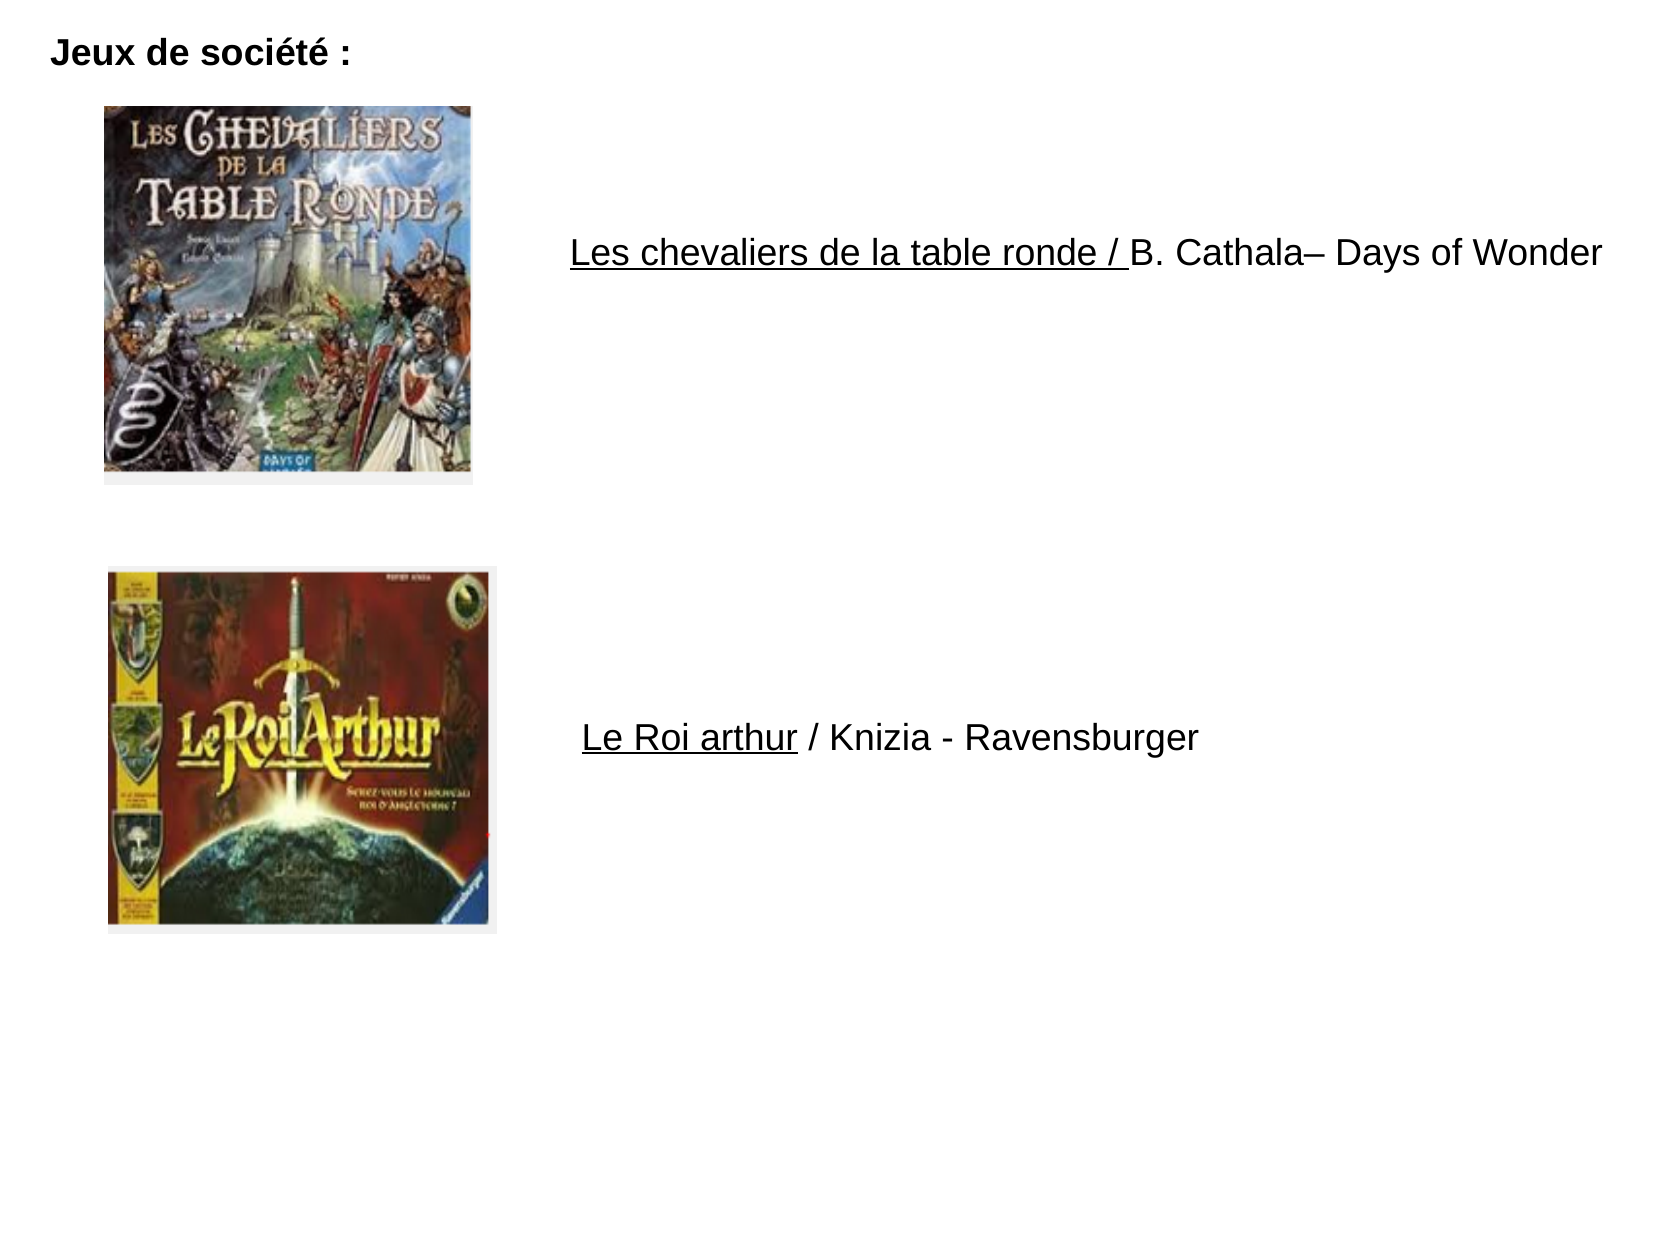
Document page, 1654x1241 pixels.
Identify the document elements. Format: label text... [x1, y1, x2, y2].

text_box Le Roi arthur / Knizia - Ravensburger [566, 708, 1225, 808]
text_box Les chevaliers de la table ronde / B. Cathala– Days of Wonder [555, 224, 1654, 282]
picture [104, 106, 473, 485]
picture [108, 566, 497, 934]
text_box Jeux de société : [35, 23, 1323, 124]
